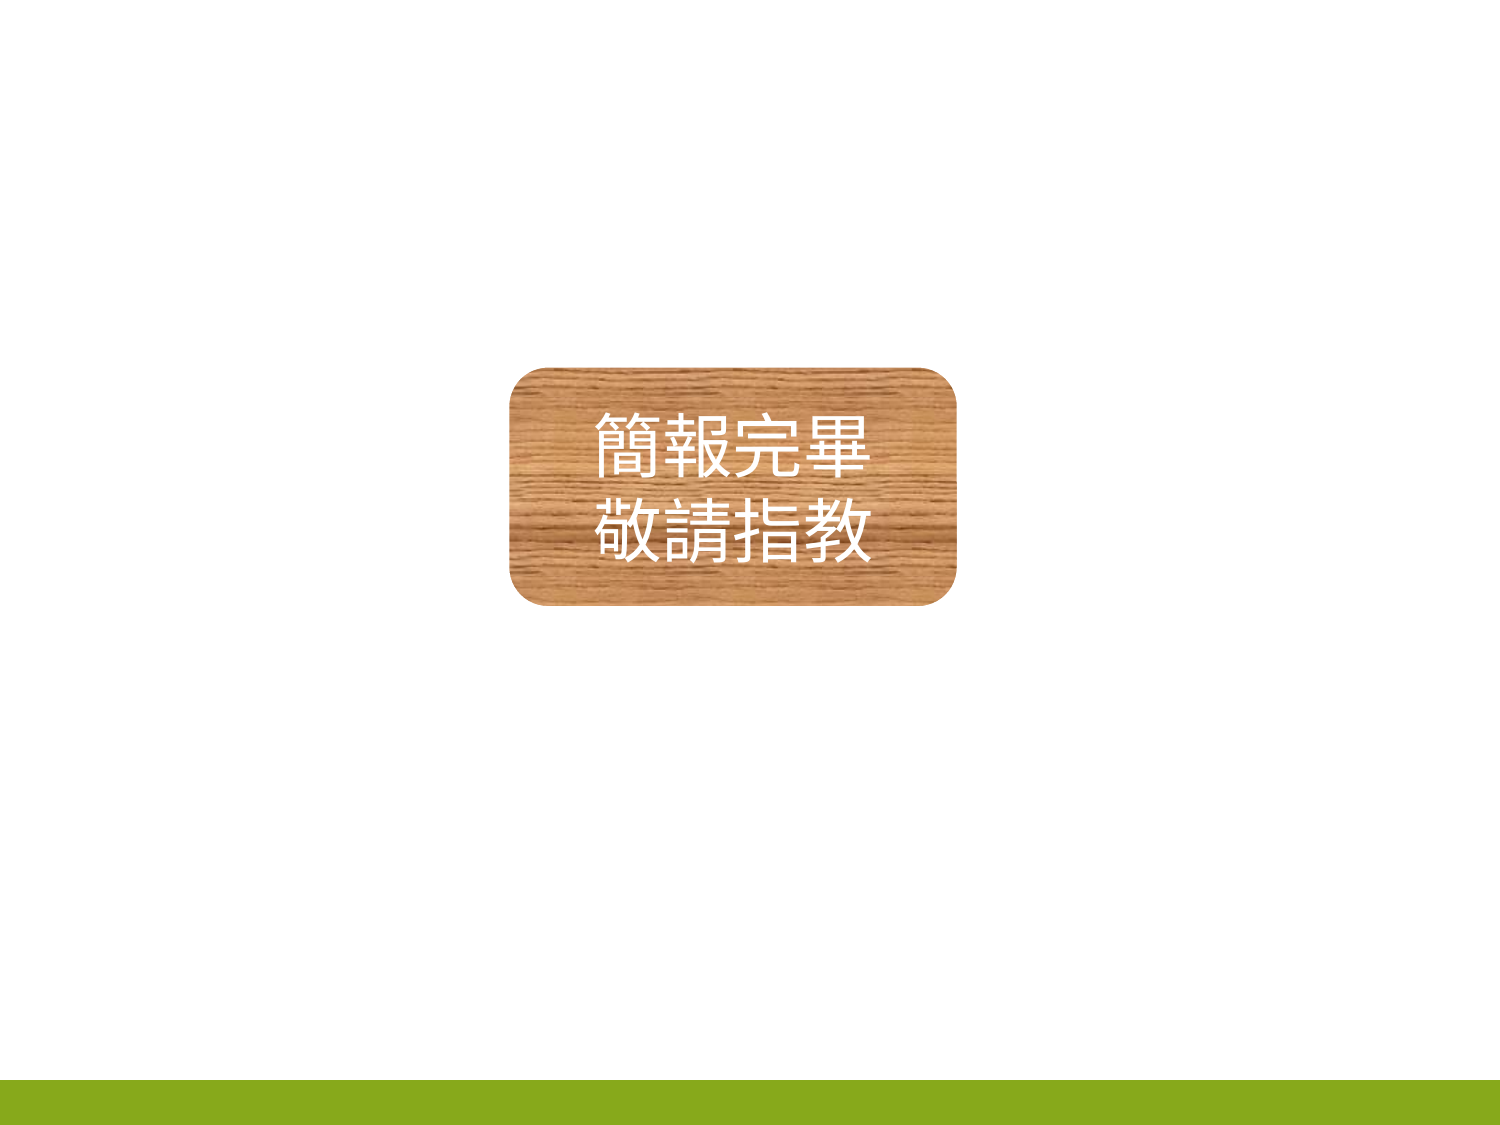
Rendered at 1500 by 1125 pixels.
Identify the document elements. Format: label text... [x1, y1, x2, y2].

text_box 簡報完畢 敬請指教 [507, 365, 959, 608]
